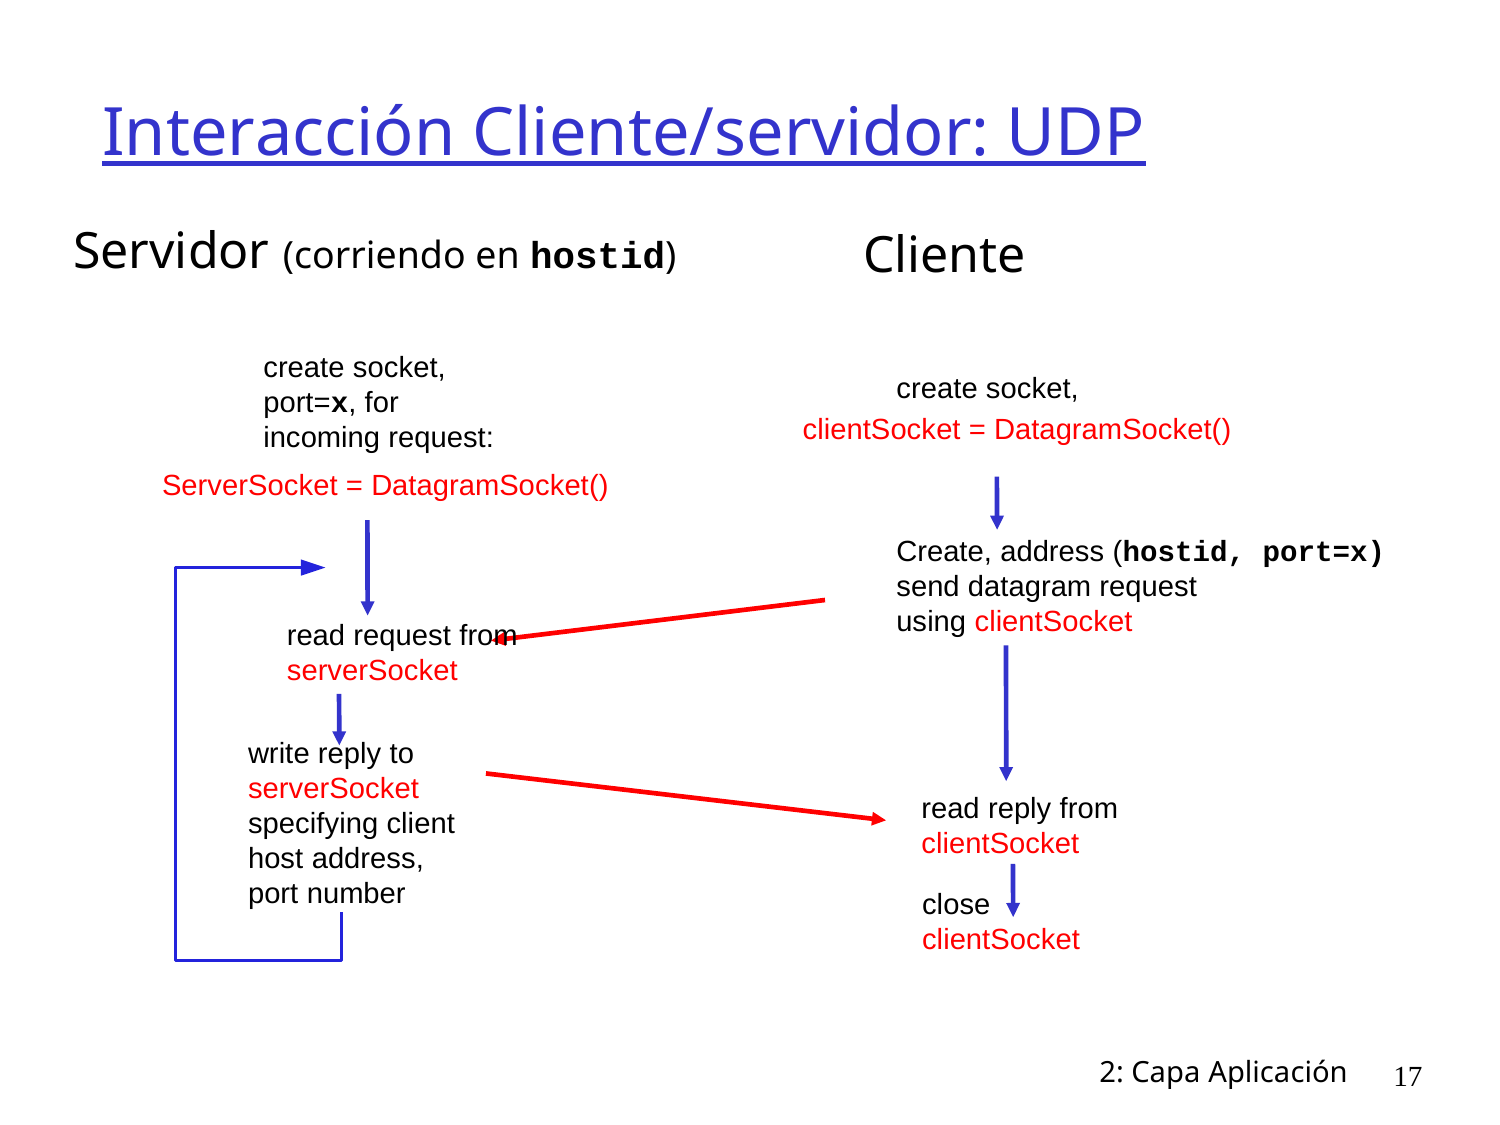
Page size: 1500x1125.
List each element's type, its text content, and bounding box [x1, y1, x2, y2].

text_box Servidor (corriendo en hostid)‏ [58, 217, 692, 288]
text_box clientSocket = DatagramSocket()‏ [787, 402, 1248, 454]
text_box create socket, port=x, for incoming request: [248, 340, 510, 458]
text_box read request from serverSocket [271, 608, 534, 695]
text_box write reply to serverSocket specifying client host address, port number [233, 726, 471, 918]
text_box create socket, [881, 361, 1095, 402]
text_box Create, address (hostid, port=x) send datagram request using clientSocket [881, 524, 1401, 645]
text_box ServerSocket = DatagramSocket()‏ [147, 458, 625, 510]
text_box close clientSocket [907, 877, 1096, 963]
title Interacción Cliente/servidor: UDP [87, 37, 1363, 225]
text_box Cliente [848, 221, 1042, 291]
text_box read reply from clientSocket [906, 781, 1134, 868]
